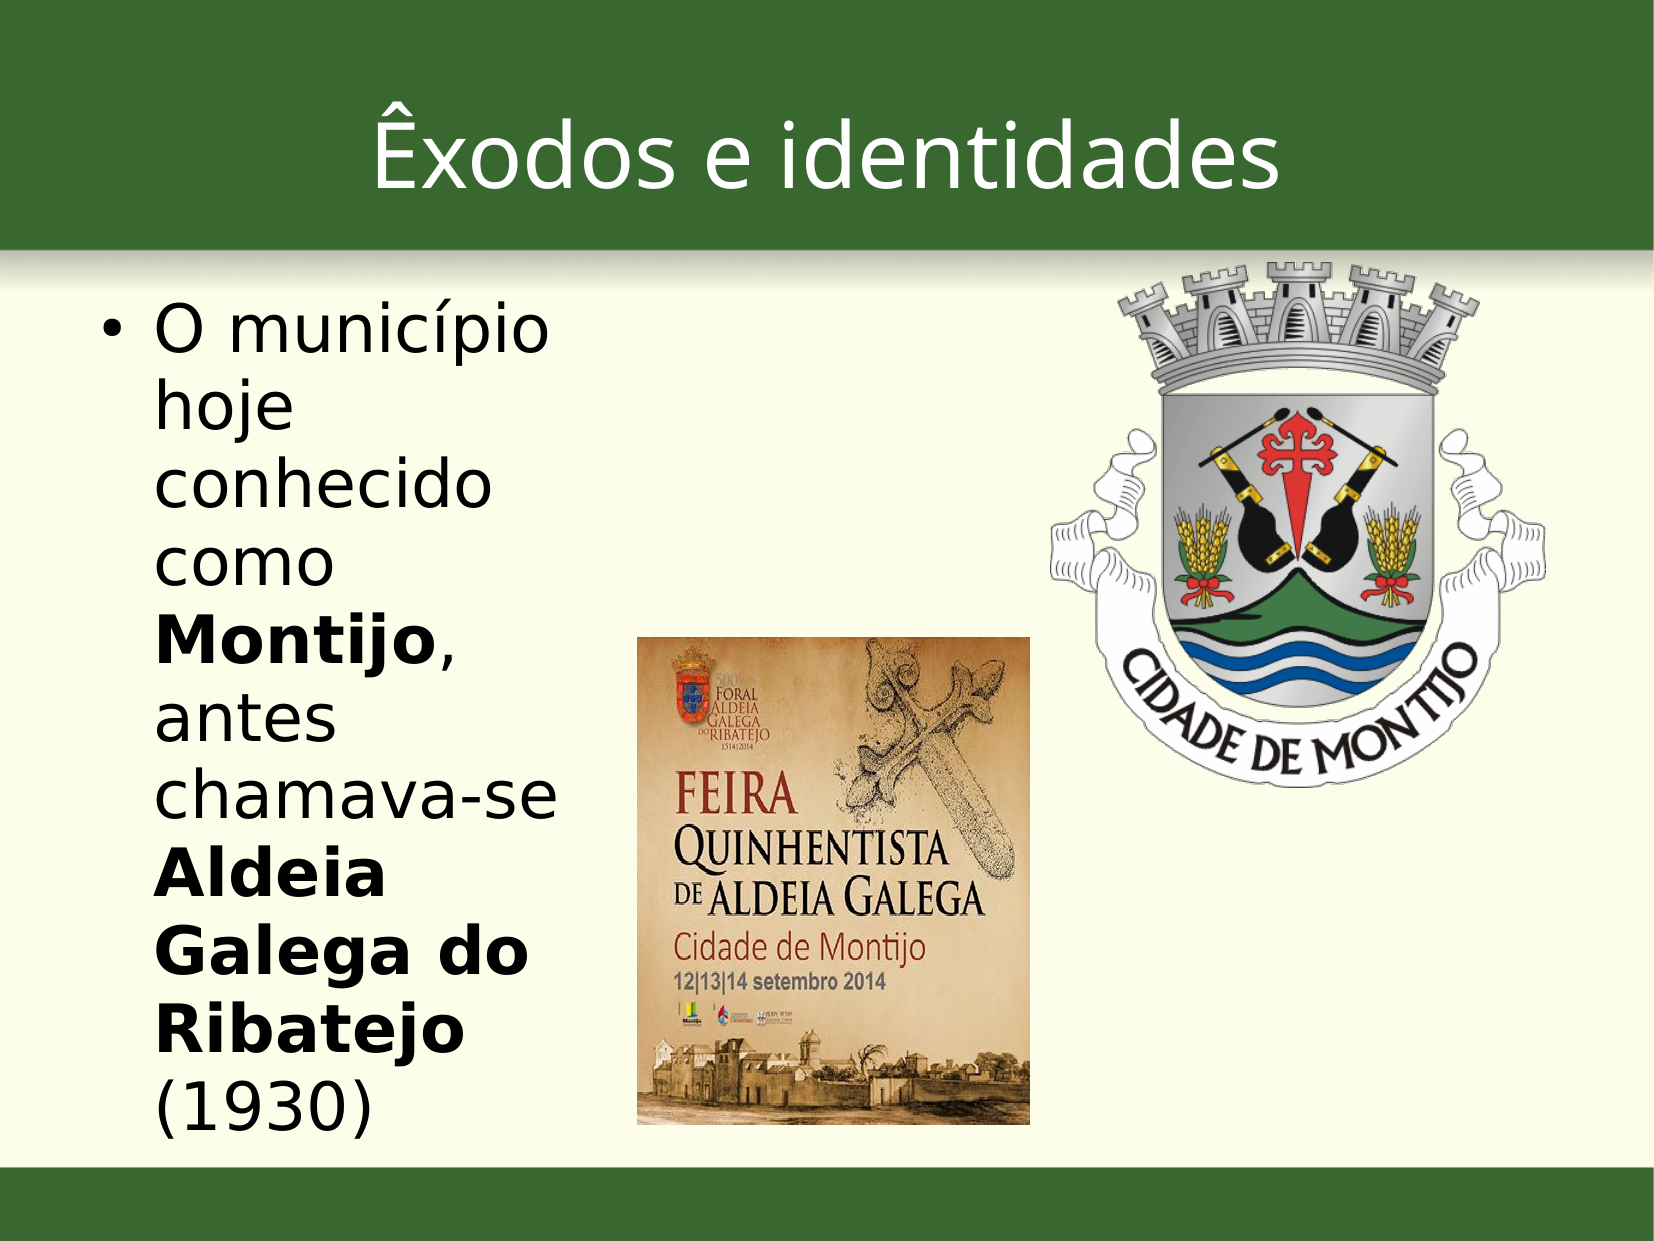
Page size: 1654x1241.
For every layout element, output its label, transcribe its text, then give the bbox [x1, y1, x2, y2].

title Êxodos e identidades [82, 49, 1571, 257]
picture [0, 0, 1654, 1241]
list O município hoje conhecido como Montijo, antes chamava-se Aldeia Galega do Ribatejo (1930) [82, 290, 601, 1146]
